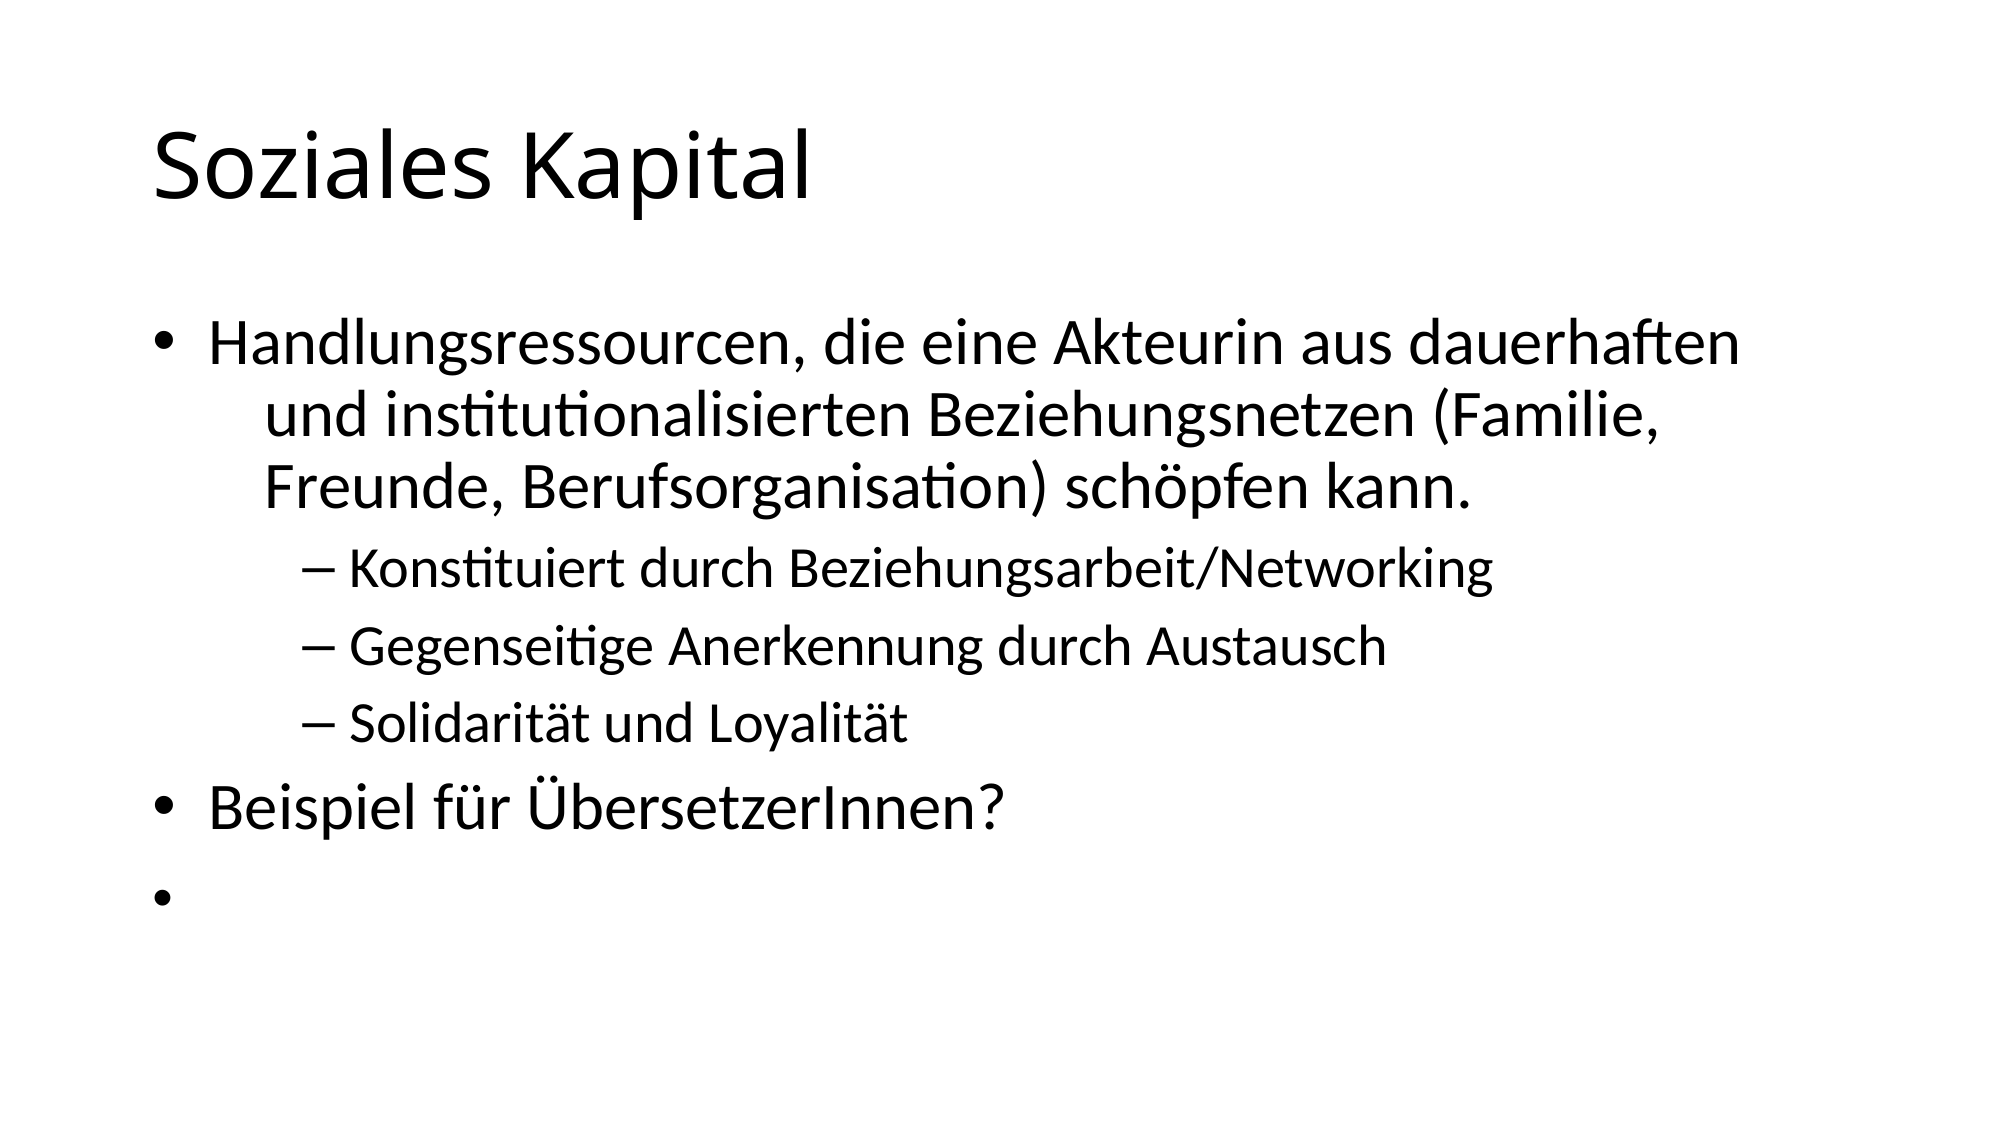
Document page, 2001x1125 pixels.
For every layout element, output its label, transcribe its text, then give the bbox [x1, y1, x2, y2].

list Handlungsressourcen, die eine Akteurin aus dauerhaften und institutionalisierten Beziehungsnetzen (Familie, Freunde, Berufsorganisation) schöpfen kann. Konstituiert durch Beziehungsarbeit/Networking Gegenseitige Anerkennung durch Austausch Solidarität und Loyalität Beispiel für ÜbersetzerInnen? [137, 299, 1863, 1014]
title Soziales Kapital [137, 59, 1863, 278]
